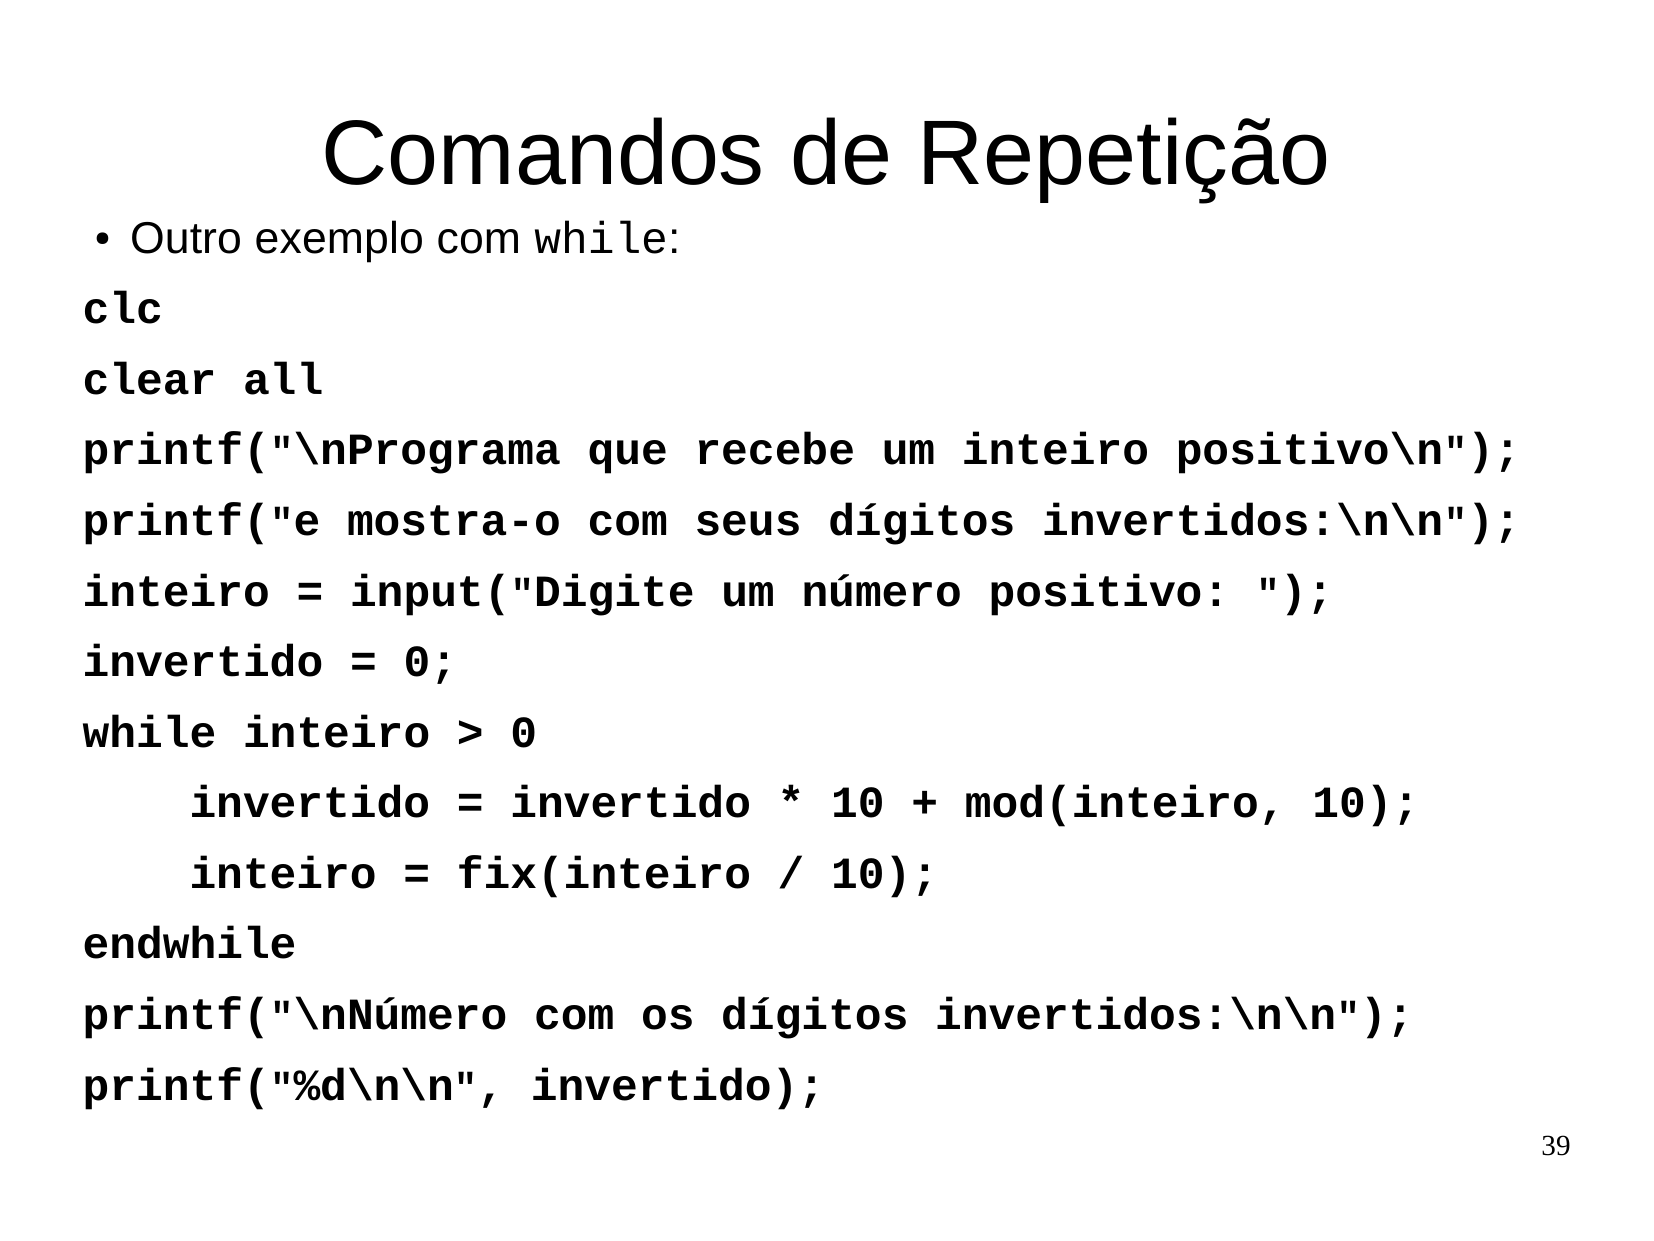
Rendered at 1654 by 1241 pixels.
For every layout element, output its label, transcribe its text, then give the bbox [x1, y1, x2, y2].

title Comandos de Repetição [82, 49, 1571, 212]
list Outro exemplo com while: clc clear all printf("\nPrograma que recebe um inteiro positivo\n"); printf("e mostra-o com seus dígitos invertidos:\n\n"); inteiro = input("Digite um número positivo: "); invertido = 0; while inteiro > 0 invertido = invertido * 10 + mod(inteiro, 10); inteiro = fix(inteiro / 10); endwhile printf("\nNúmero com os dígitos invertidos:\n\n"); printf("%d\n\n", invertido); [82, 212, 1571, 1134]
